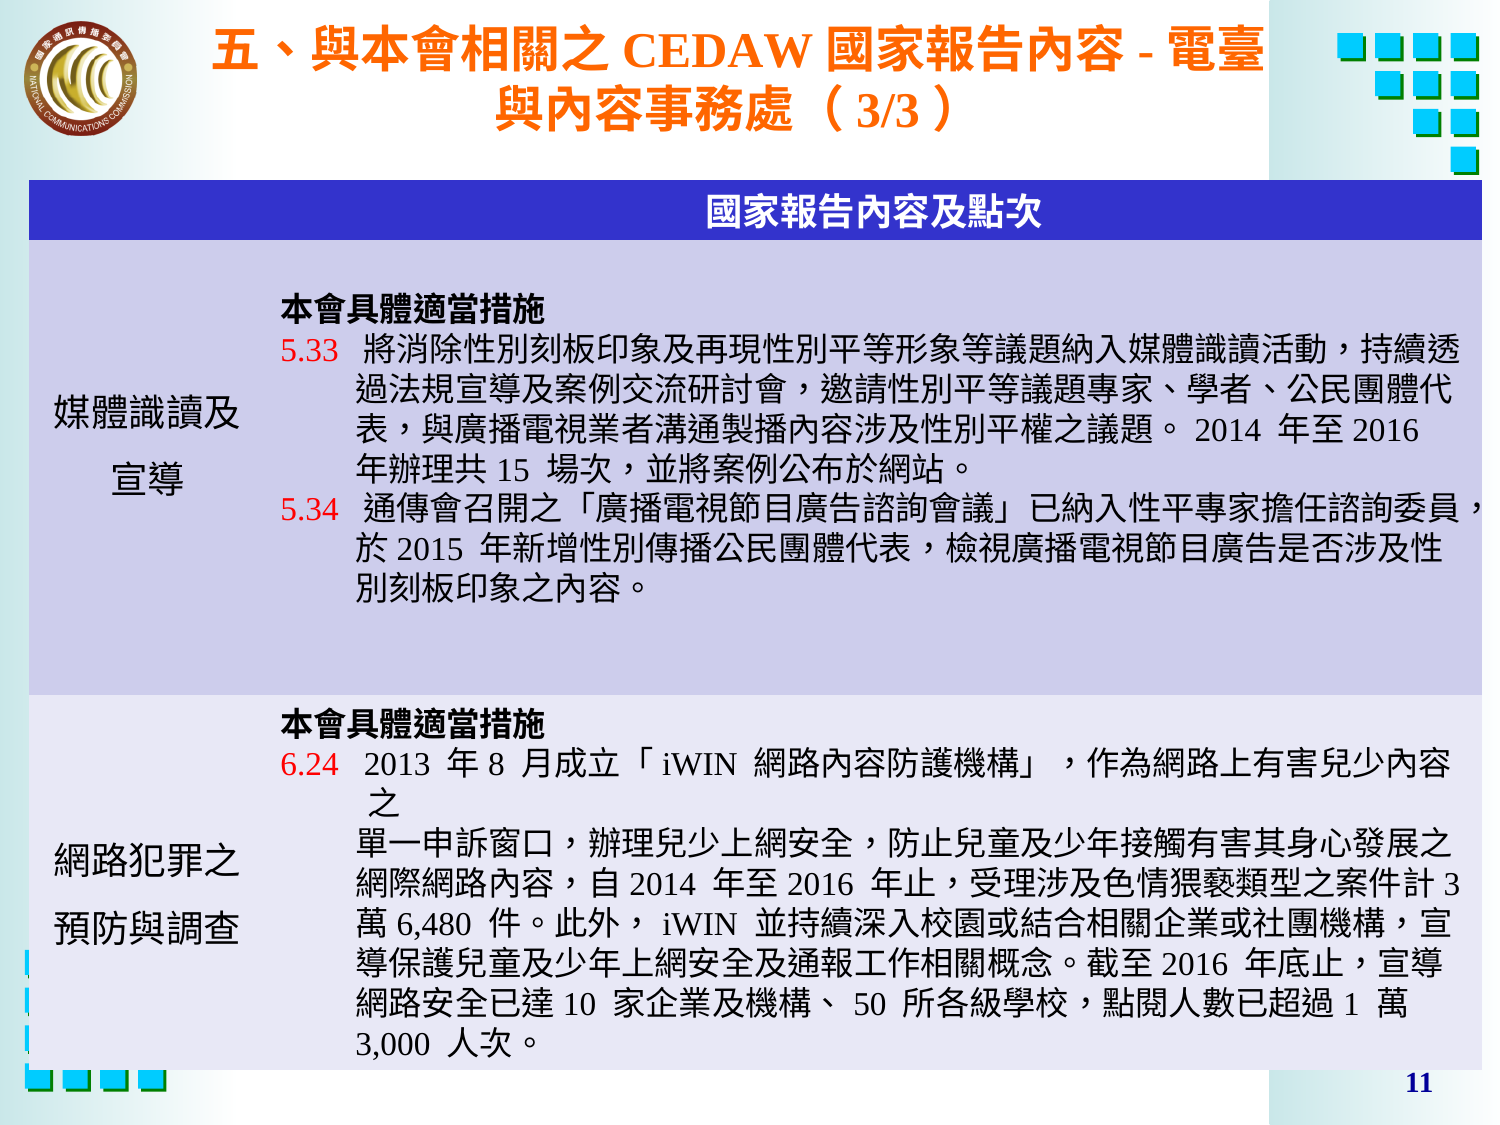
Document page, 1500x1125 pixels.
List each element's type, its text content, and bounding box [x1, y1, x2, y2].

table_cell 網路犯罪之預防與調查 [29, 695, 266, 1070]
table_header 國家報告內容及點次 [266, 180, 1482, 240]
text_box 五、與本會相關之CEDAW國家報告內容-電臺與內容事務處（3/3） [194, 15, 1282, 141]
table_cell 本會具體適當措施 6.24 2013 年8 月成立「iWIN 網路內容防護機構」，作為網路上有害兒少內容之 單一申訴窗口，辦理兒少上網安全，防止兒童及少年接觸有害其身心發展之網際網路內容，自2014 年至2016 年止，受理涉及色情猥褻類型之案件計3 萬6,480 件。此外，iWIN 並持續深入校園或結合相關企業或社團機構，宣導保護兒童及少年上網安全及通報工作相關概念。截至2016 年底止，宣導網路安全已達10 家企業及機構、50 所各級學校，點閱人數已超過1 萬3,000 人次。 [266, 695, 1482, 1070]
table_header [29, 180, 266, 240]
table_cell 本會具體適當措施 5.33 將消除性別刻板印象及再現性別平等形象等議題納入媒體識讀活動，持續透 過法規宣導及案例交流研討會，邀請性別平等議題專家、學者、公民團體代表，與廣播電視業者溝通製播內容涉及性別平權之議題。2014 年至2016 年辦理共15 場次，並將案例公布於網站。 5.34 通傳會召開之「廣播電視節目廣告諮詢會議」已納入性平專家擔任諮詢委員， 於2015 年新增性別傳播公民團體代表，檢視廣播電視節目廣告是否涉及性別刻板印象之內容。 [266, 240, 1482, 695]
picture [24, 21, 137, 136]
table_cell 媒體識讀及宣導 [29, 240, 266, 695]
